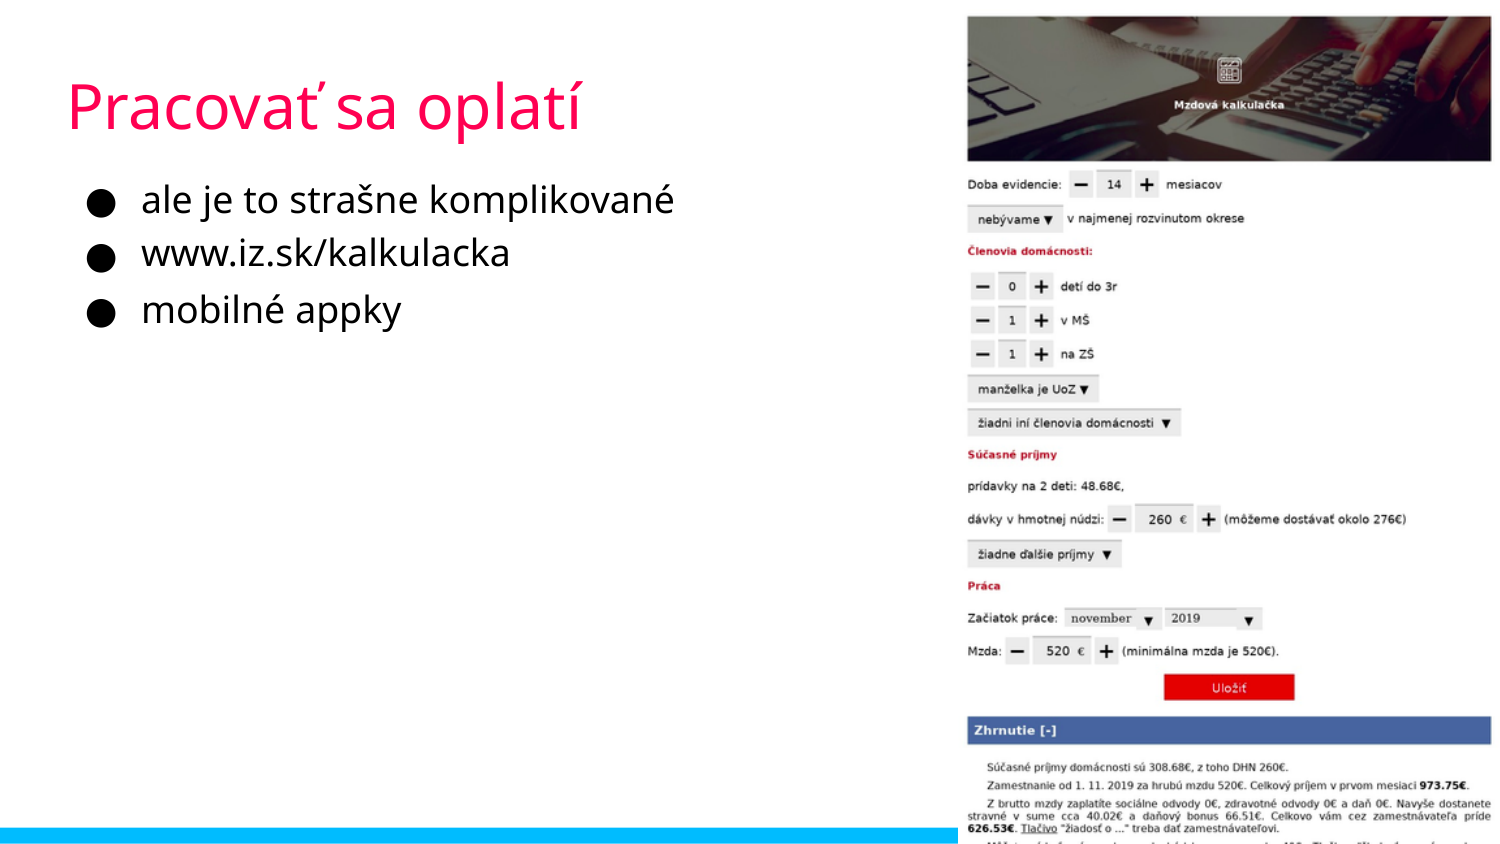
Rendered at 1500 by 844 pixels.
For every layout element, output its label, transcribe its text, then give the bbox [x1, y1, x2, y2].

list ale je to strašne komplikované www.iz.sk/kalkulacka mobilné appky [51, 154, 958, 705]
picture [958, 0, 1500, 844]
title Pracovať sa oplatí [51, 51, 958, 154]
